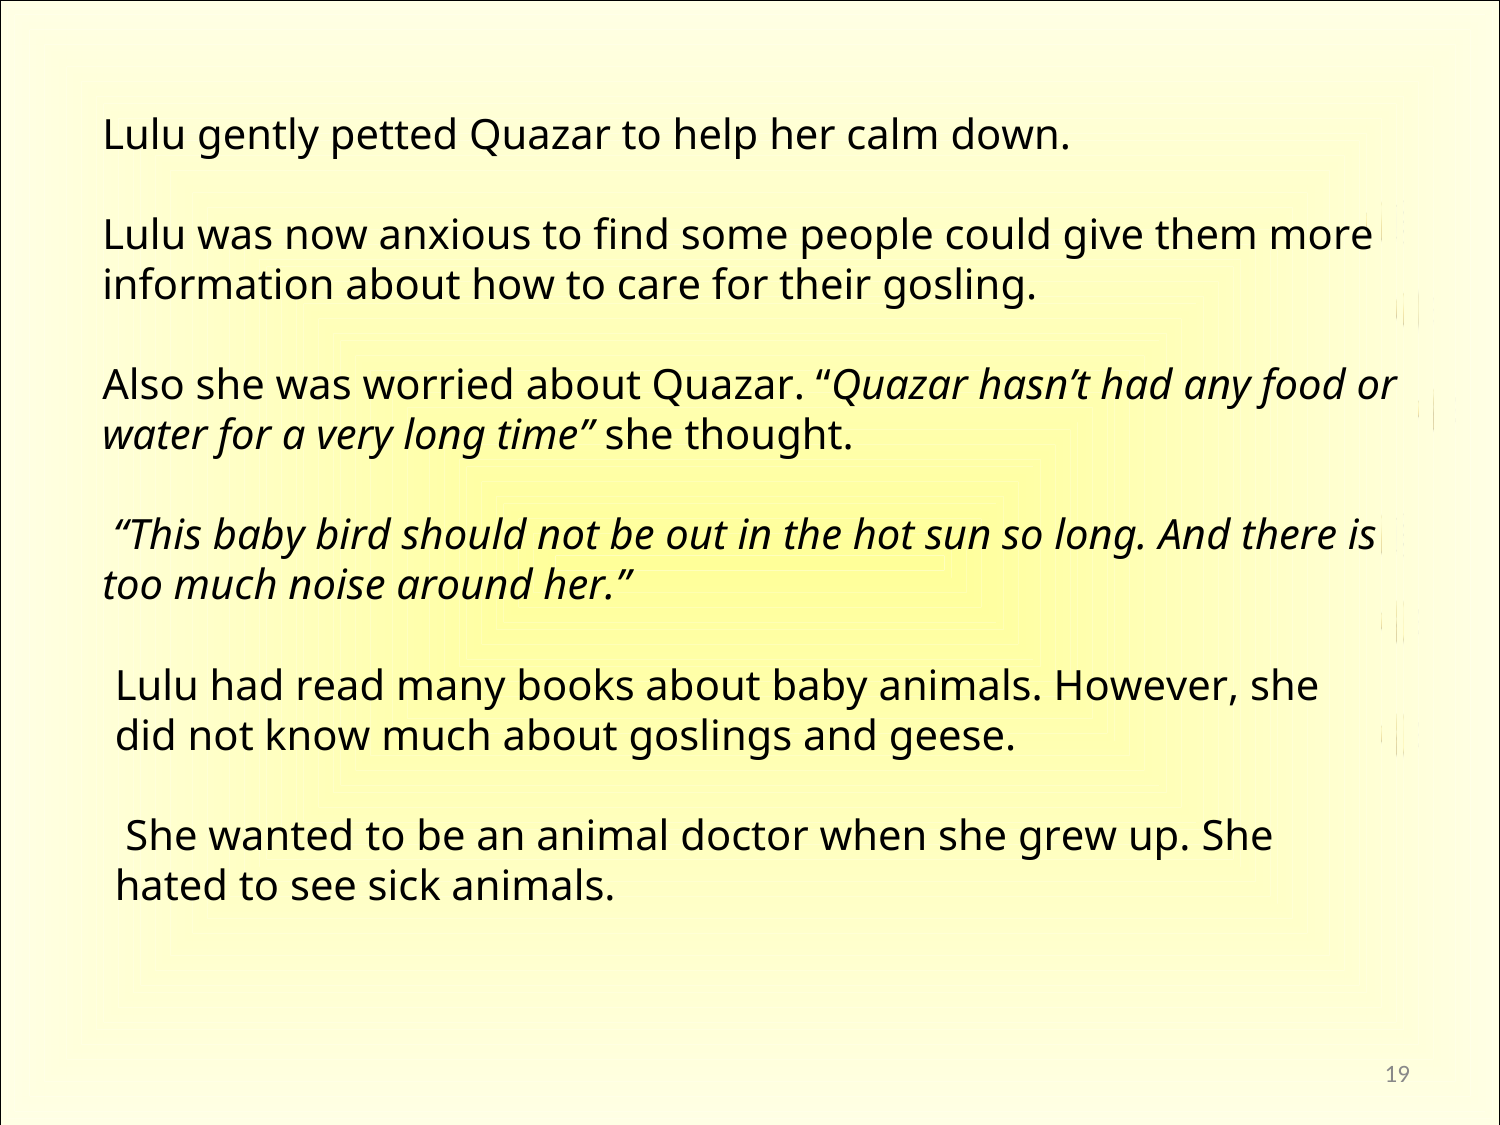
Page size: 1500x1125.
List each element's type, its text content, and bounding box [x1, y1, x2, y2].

text_box [0, 0, 1500, 1125]
text_box <number> [1074, 1042, 1426, 1103]
text_box Lulu gently petted Quazar to help her calm down. Lulu was now anxious to find some people could give them more information about how to care for their gosling. Also she was worried about Quazar. “Quazar hasn’t had any food or water for a very long time” she thought. “This baby bird should not be out in the hot sun so long. And there is too much noise around her.” [87, 99, 1413, 616]
text_box Lulu had read many books about baby animals. However, she did not know much about goslings and geese. She wanted to be an animal doctor when she grew up. She hated to see sick animals. [99, 651, 1401, 967]
